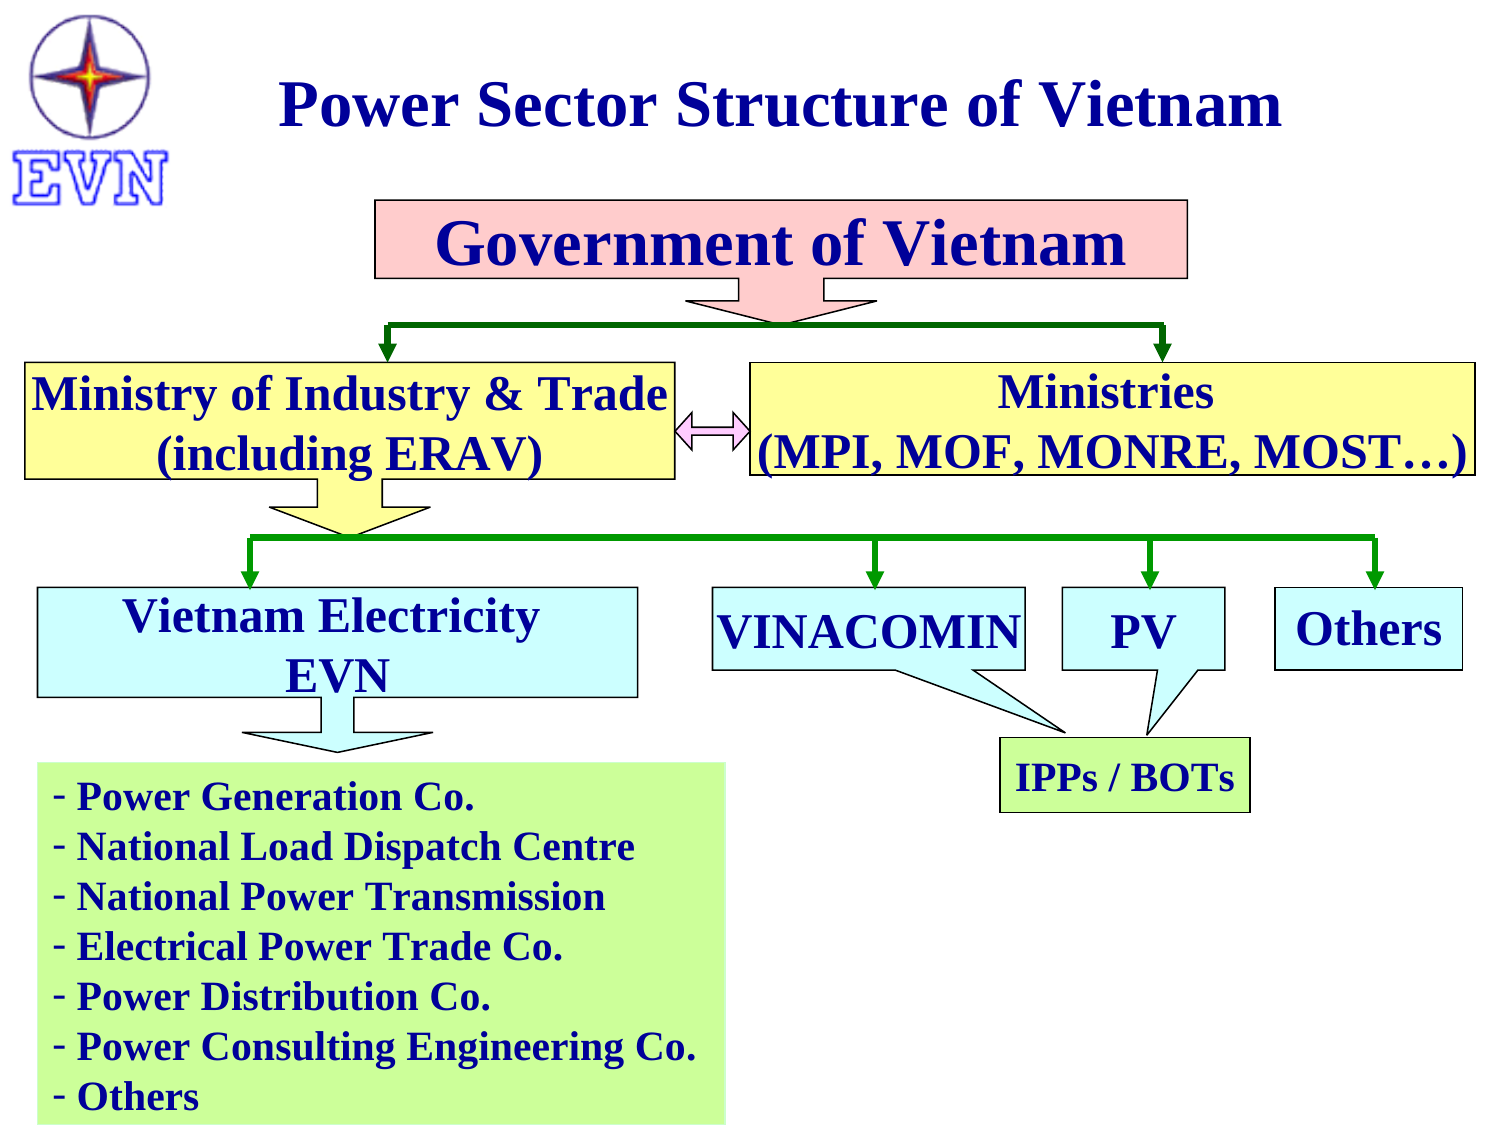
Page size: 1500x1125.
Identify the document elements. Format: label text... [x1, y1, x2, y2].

text_box Ministries (MPI, MOF, MONRE, MOST…) [749, 362, 1475, 475]
text_box IPPs / BOTs [999, 737, 1251, 813]
text_box [675, 412, 751, 451]
text_box Government of Vietnam [375, 200, 1188, 322]
text_box Power Generation Co. National Load Dispatch Centre National Power Transmission Electrical Power Trade Co. Power Distribution Co. Power Consulting Engineering Co. Others [37, 762, 726, 1125]
text_box VINACOMIN [712, 587, 1066, 733]
list Others [1274, 587, 1463, 671]
text_box Ministry of Industry & Trade (including ERAV) [24, 362, 675, 534]
picture [0, 0, 179, 223]
title Power Sector Structure of Vietnam [262, 62, 1300, 138]
text_box PV [1062, 587, 1225, 736]
text_box Vietnam Electricity EVN [37, 587, 638, 753]
